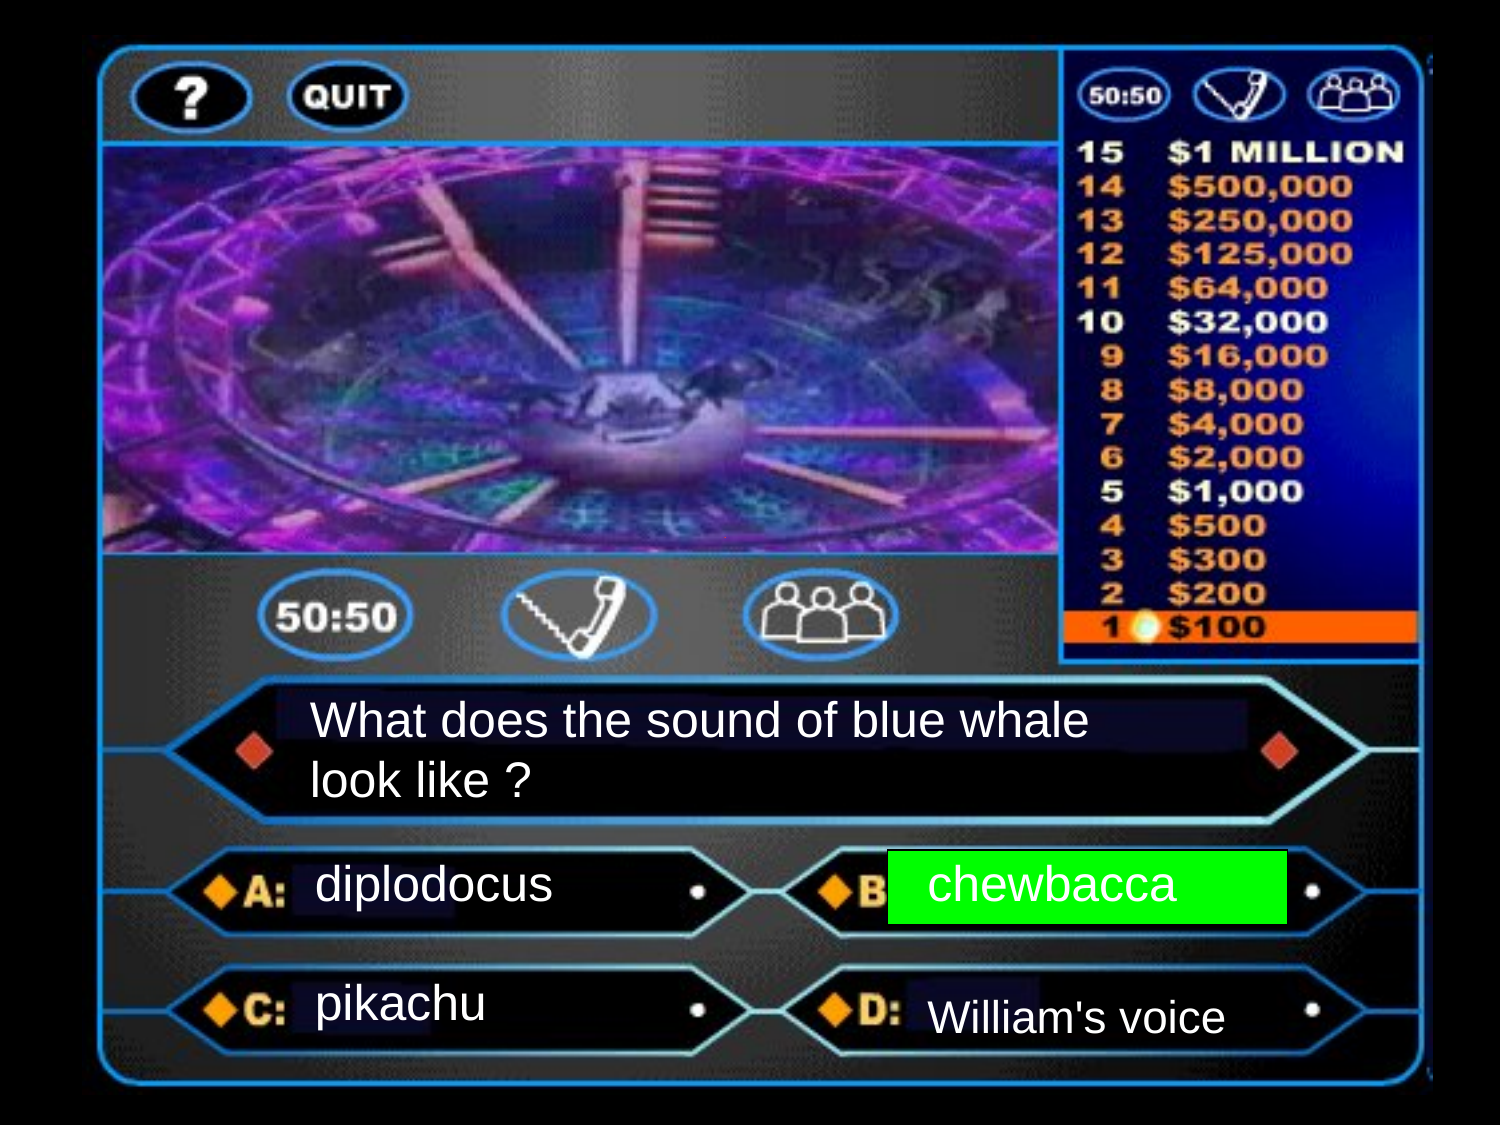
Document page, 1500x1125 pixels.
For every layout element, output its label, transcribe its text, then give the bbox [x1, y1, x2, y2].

text_box chewbacca [912, 843, 1263, 920]
text_box pikachu [299, 962, 651, 1038]
text_box [887, 849, 1288, 925]
text_box What does the sound of blue whale look like ? [295, 679, 1208, 815]
text_box William's voice [912, 980, 1263, 1051]
text_box diplodocus [299, 843, 651, 920]
picture [82, 35, 1433, 1095]
